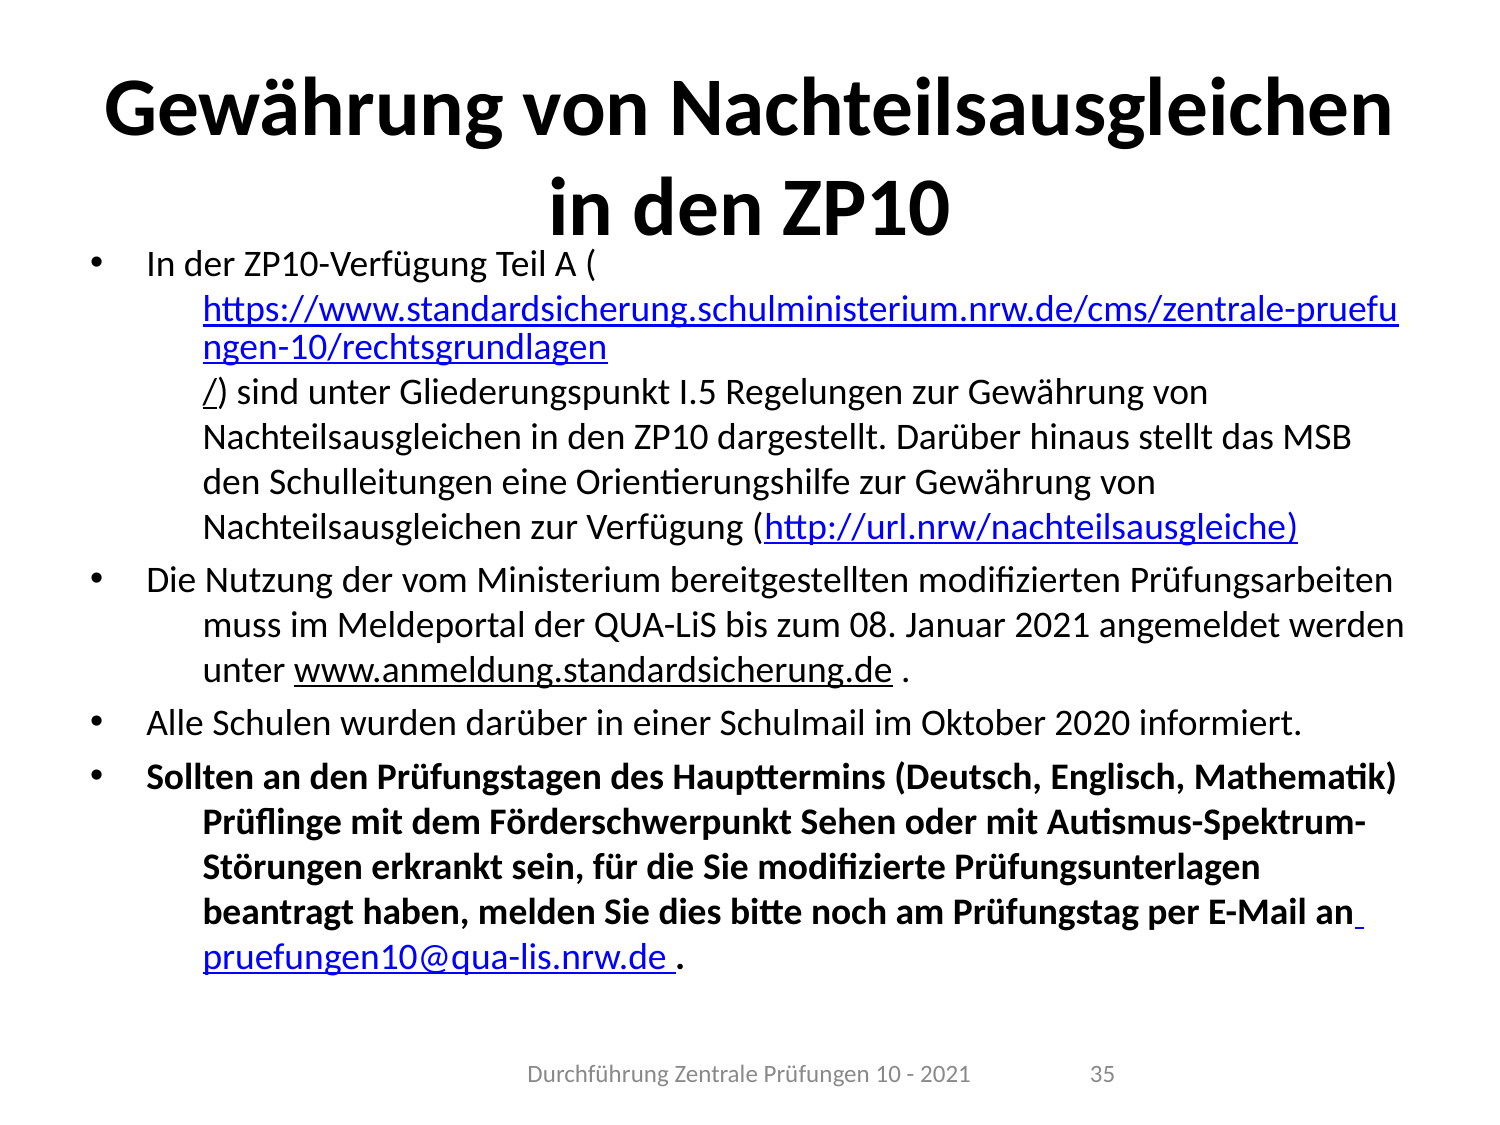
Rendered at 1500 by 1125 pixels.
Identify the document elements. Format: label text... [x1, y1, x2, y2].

title Gewährung von Nachteilsausgleichen in den ZP10 [75, 45, 1426, 209]
text_box Durchführung Zentrale Prüfungen 10 - 2021 [512, 1042, 988, 1103]
text_box 35 [1074, 1042, 1426, 1103]
list In der ZP10-Verfügung Teil A (https://www.standardsicherung.schulministerium.nrw.de/cms/zentrale-pruefungen-10/rechtsgrundlagen/) sind unter Gliederungspunkt I.5 Regelungen zur Gewährung von Nachteilsausgleichen in den ZP10 dargestellt. Darüber hinaus stellt das MSB den Schulleitungen eine Orientierungshilfe zur Gewährung von Nachteilsausgleichen zur Verfügung (http://url.nrw/nachteilsausgleiche) Die Nutzung der vom Ministerium bereitgestellten modifizierten Prüfungsarbeiten muss im Meldeportal der QUA-LiS bis zum 08. Januar 2021 angemeldet werden unter www.anmeldung.standardsicherung.de . Alle Schulen wurden darüber in einer Schulmail im Oktober 2020 informiert. Sollten an den Prüfungstagen des Haupttermins (Deutsch, Englisch, Mathematik) Prüflinge mit dem Förderschwerpunkt Sehen oder mit Autismus-Spektrum-Störungen erkrankt sein, für die Sie modifizierte Prüfungsunterlagen beantragt haben, melden Sie dies bitte noch am Prüfungstag per E-Mail an pruefungen10@qua-lis.nrw.de . [75, 231, 1426, 1005]
